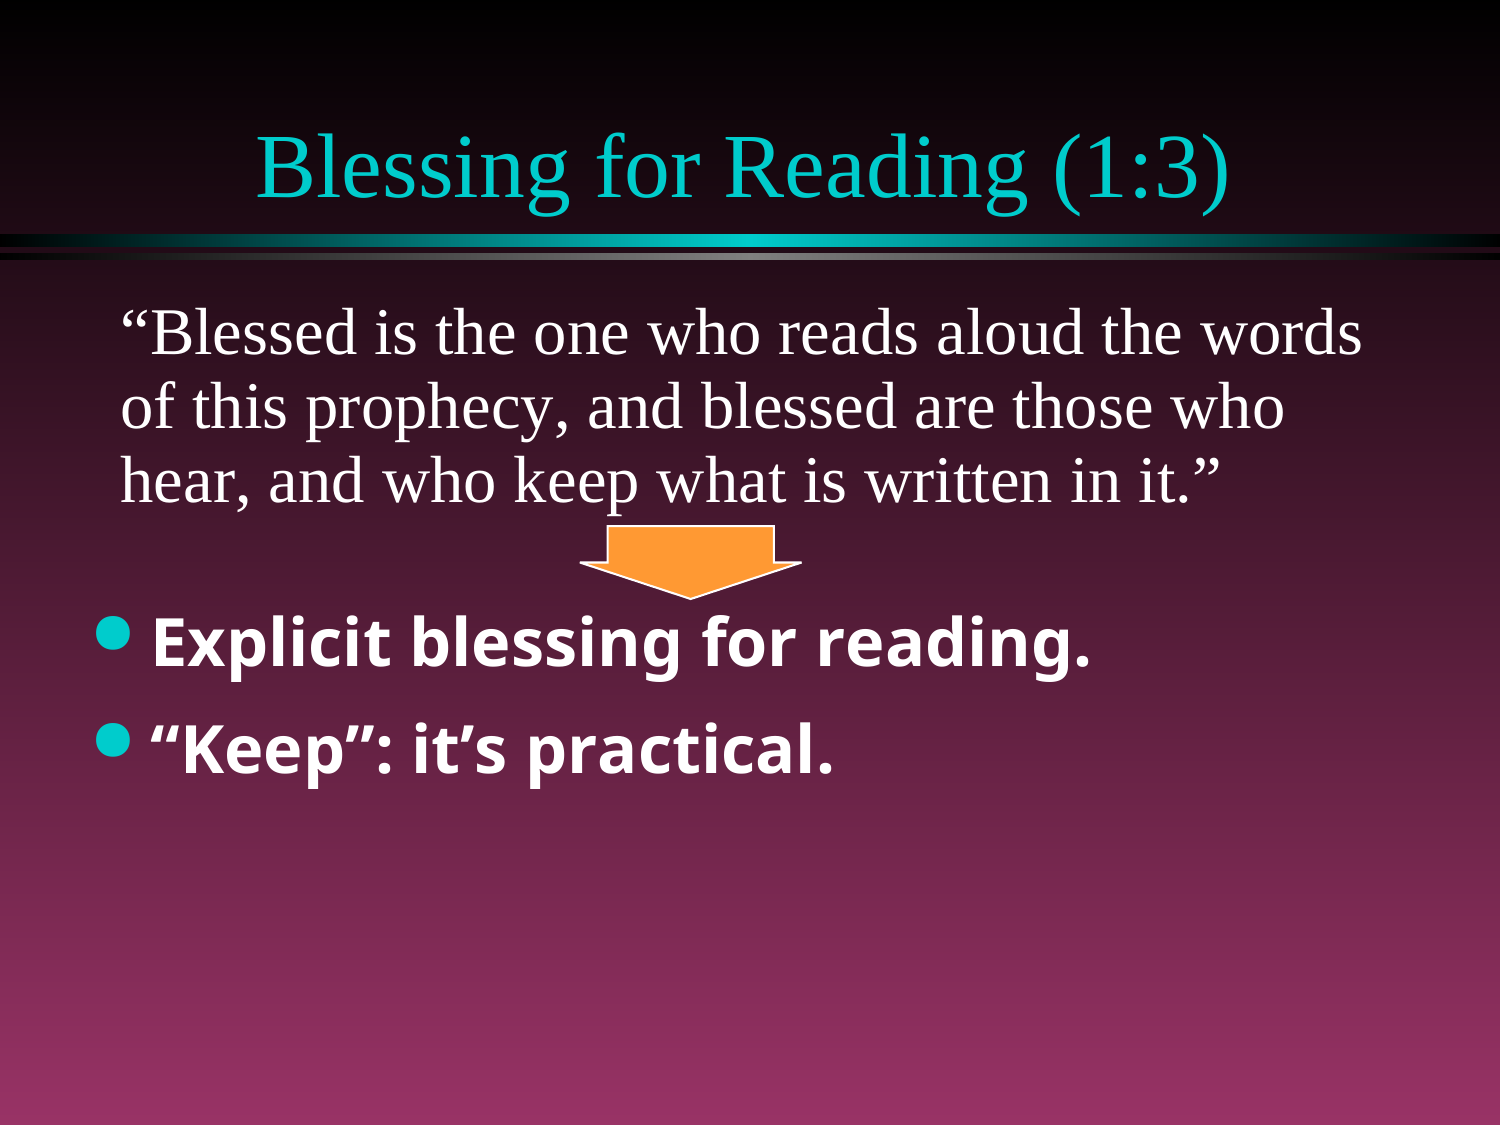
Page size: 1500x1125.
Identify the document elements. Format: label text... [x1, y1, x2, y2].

text_box “Blessed is the one who reads aloud the words of this prophecy, and blessed are those who hear, and who keep what is written in it.” [105, 287, 1448, 525]
list Explicit blessing for reading. “Keep”: it’s practical. [78, 587, 1448, 1014]
text_box [579, 526, 802, 599]
title Blessing for Reading (1:3) [99, 37, 1388, 225]
